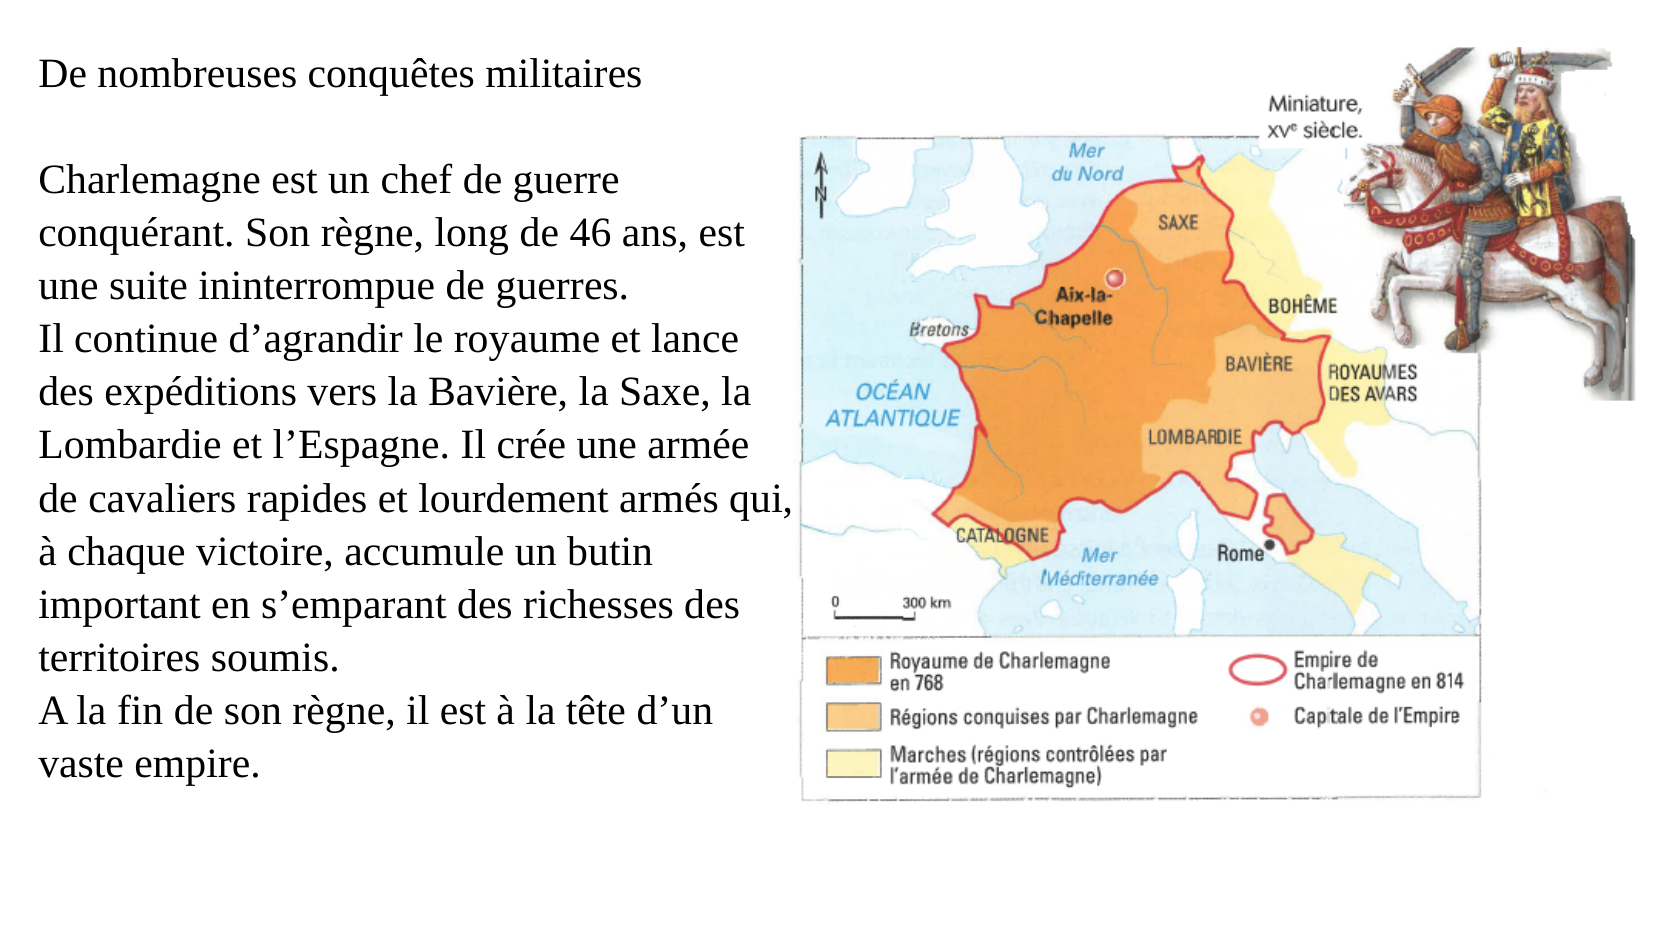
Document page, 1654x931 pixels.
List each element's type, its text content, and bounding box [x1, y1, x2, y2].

picture [791, 47, 1640, 815]
text_box De nombreuses conquêtes militaires Charlemagne est un chef de guerre conquérant. Son règne, long de 46 ans, est une suite ininterrompue de guerres. Il continue d’agrandir le royaume et lance des expéditions vers la Bavière, la Saxe, la Lombardie et l’Espagne. Il crée une armée de cavaliers rapides et lourdement armés qui, à chaque victoire, accumule un butin important en s’emparant des richesses des territoires soumis. A la fin de son règne, il est à la tête d’un vaste empire. [23, 35, 981, 890]
